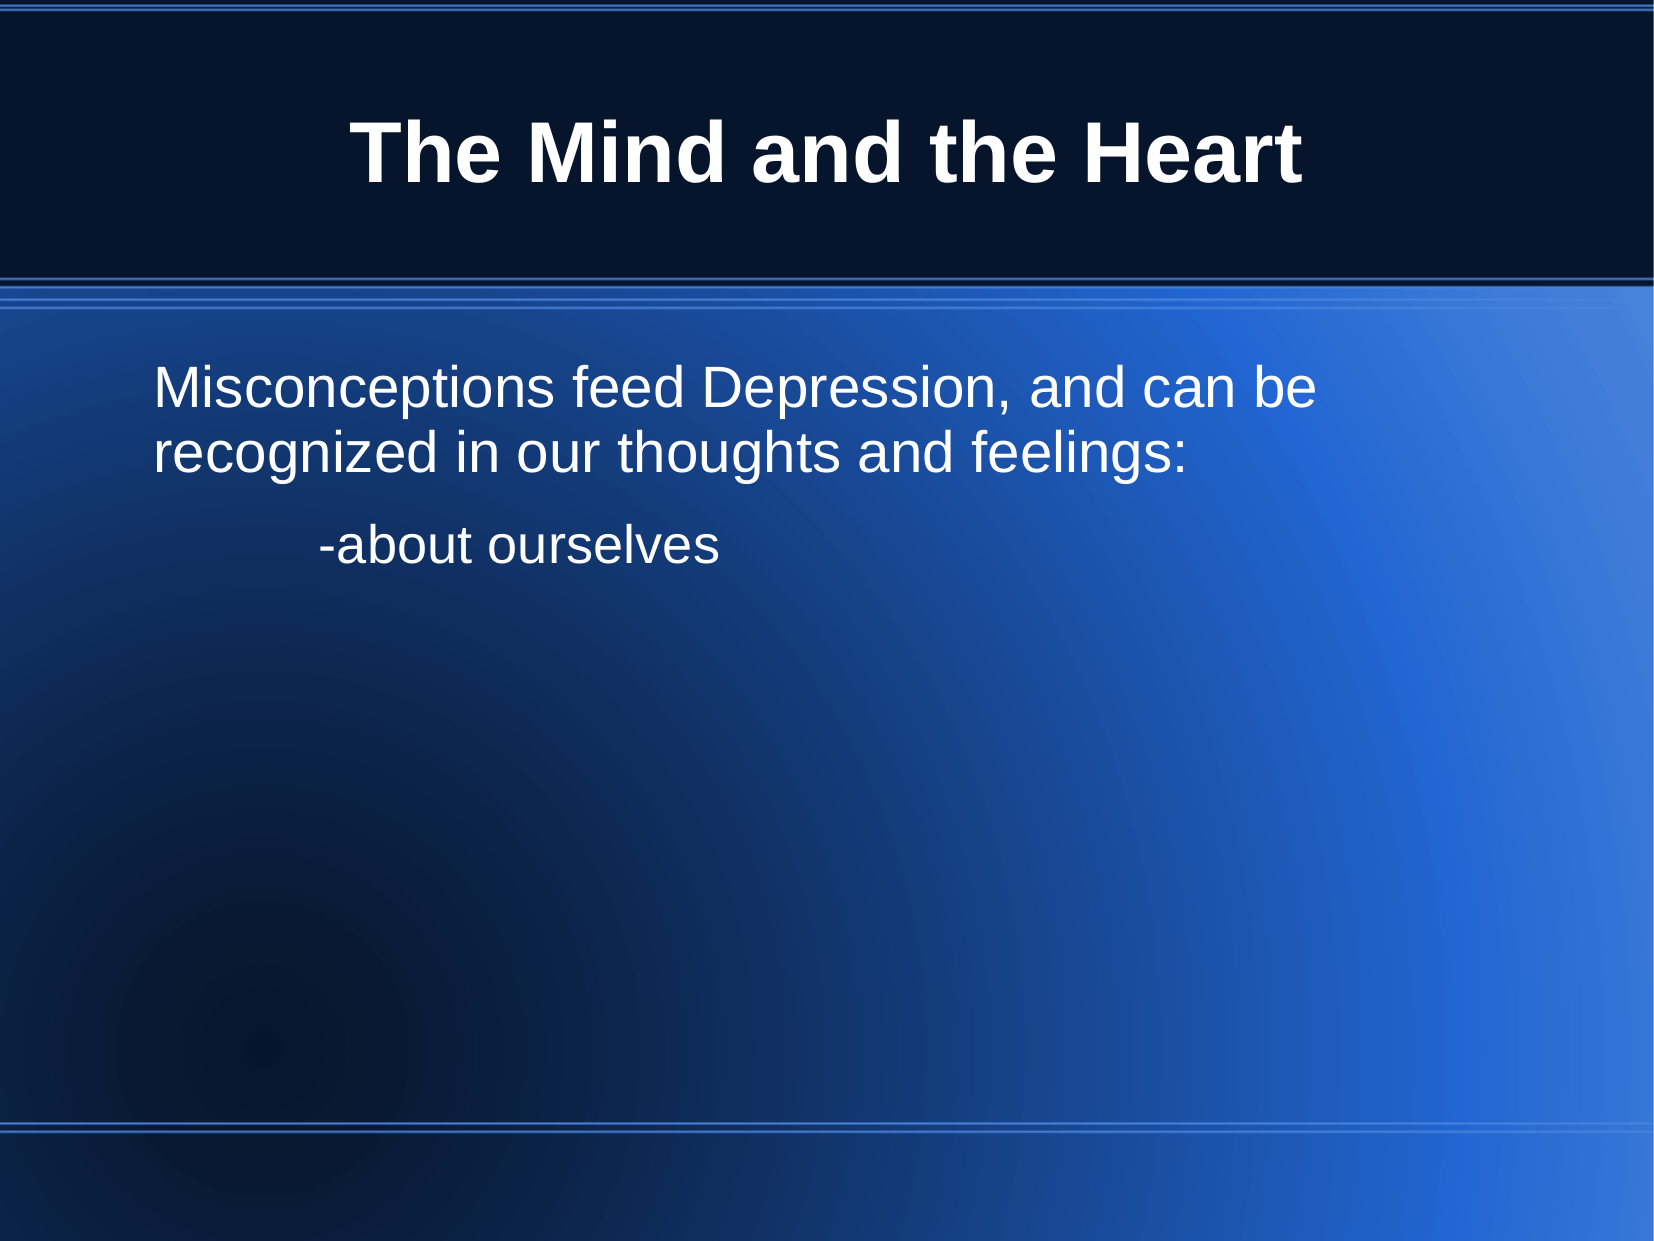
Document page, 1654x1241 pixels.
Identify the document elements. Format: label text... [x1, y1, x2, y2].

list Misconceptions feed Depression, and can be recognized in our thoughts and feelings: -about ourselves [82, 355, 1571, 1209]
picture [0, 0, 1654, 1241]
title The Mind and the Heart [82, 49, 1571, 257]
text_box [630, 390, 660, 462]
